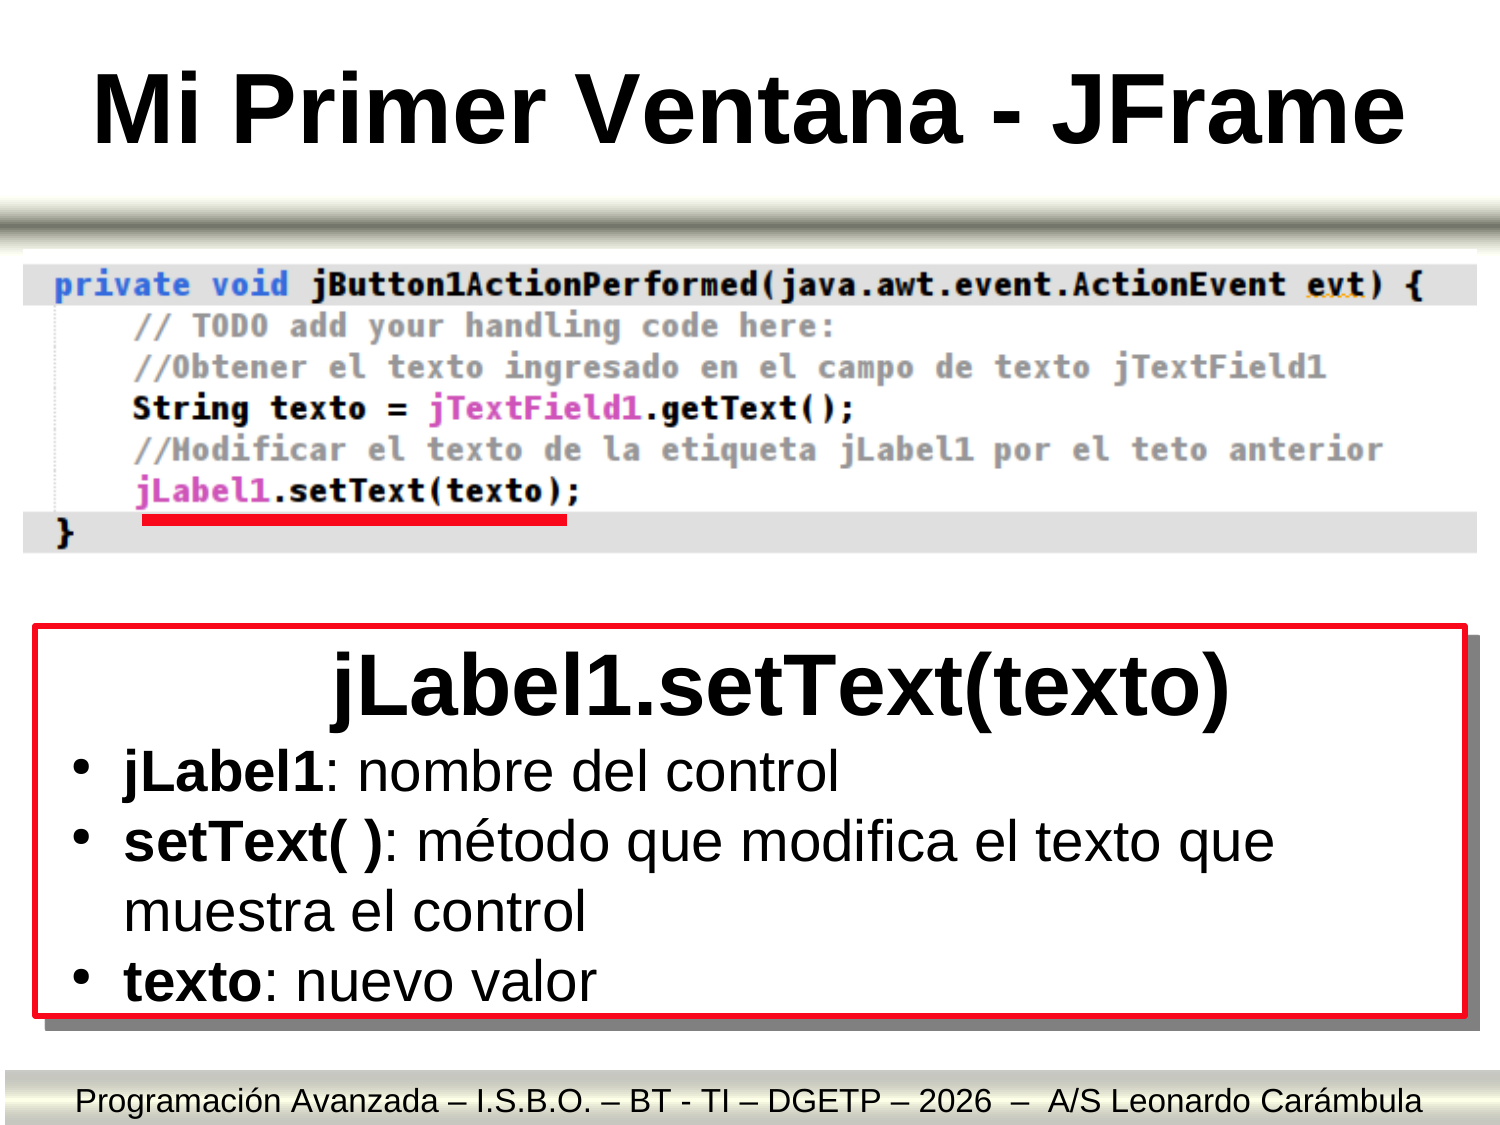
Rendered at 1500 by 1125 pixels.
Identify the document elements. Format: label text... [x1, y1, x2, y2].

text_box jLabel1.setText(texto) jLabel1: nombre del control setText( ): método que modifica el texto que muestra el control texto: nuevo valor [35, 625, 1465, 1016]
title Mi Primer Ventana - JFrame [0, 9, 1500, 198]
picture [23, 249, 1477, 581]
